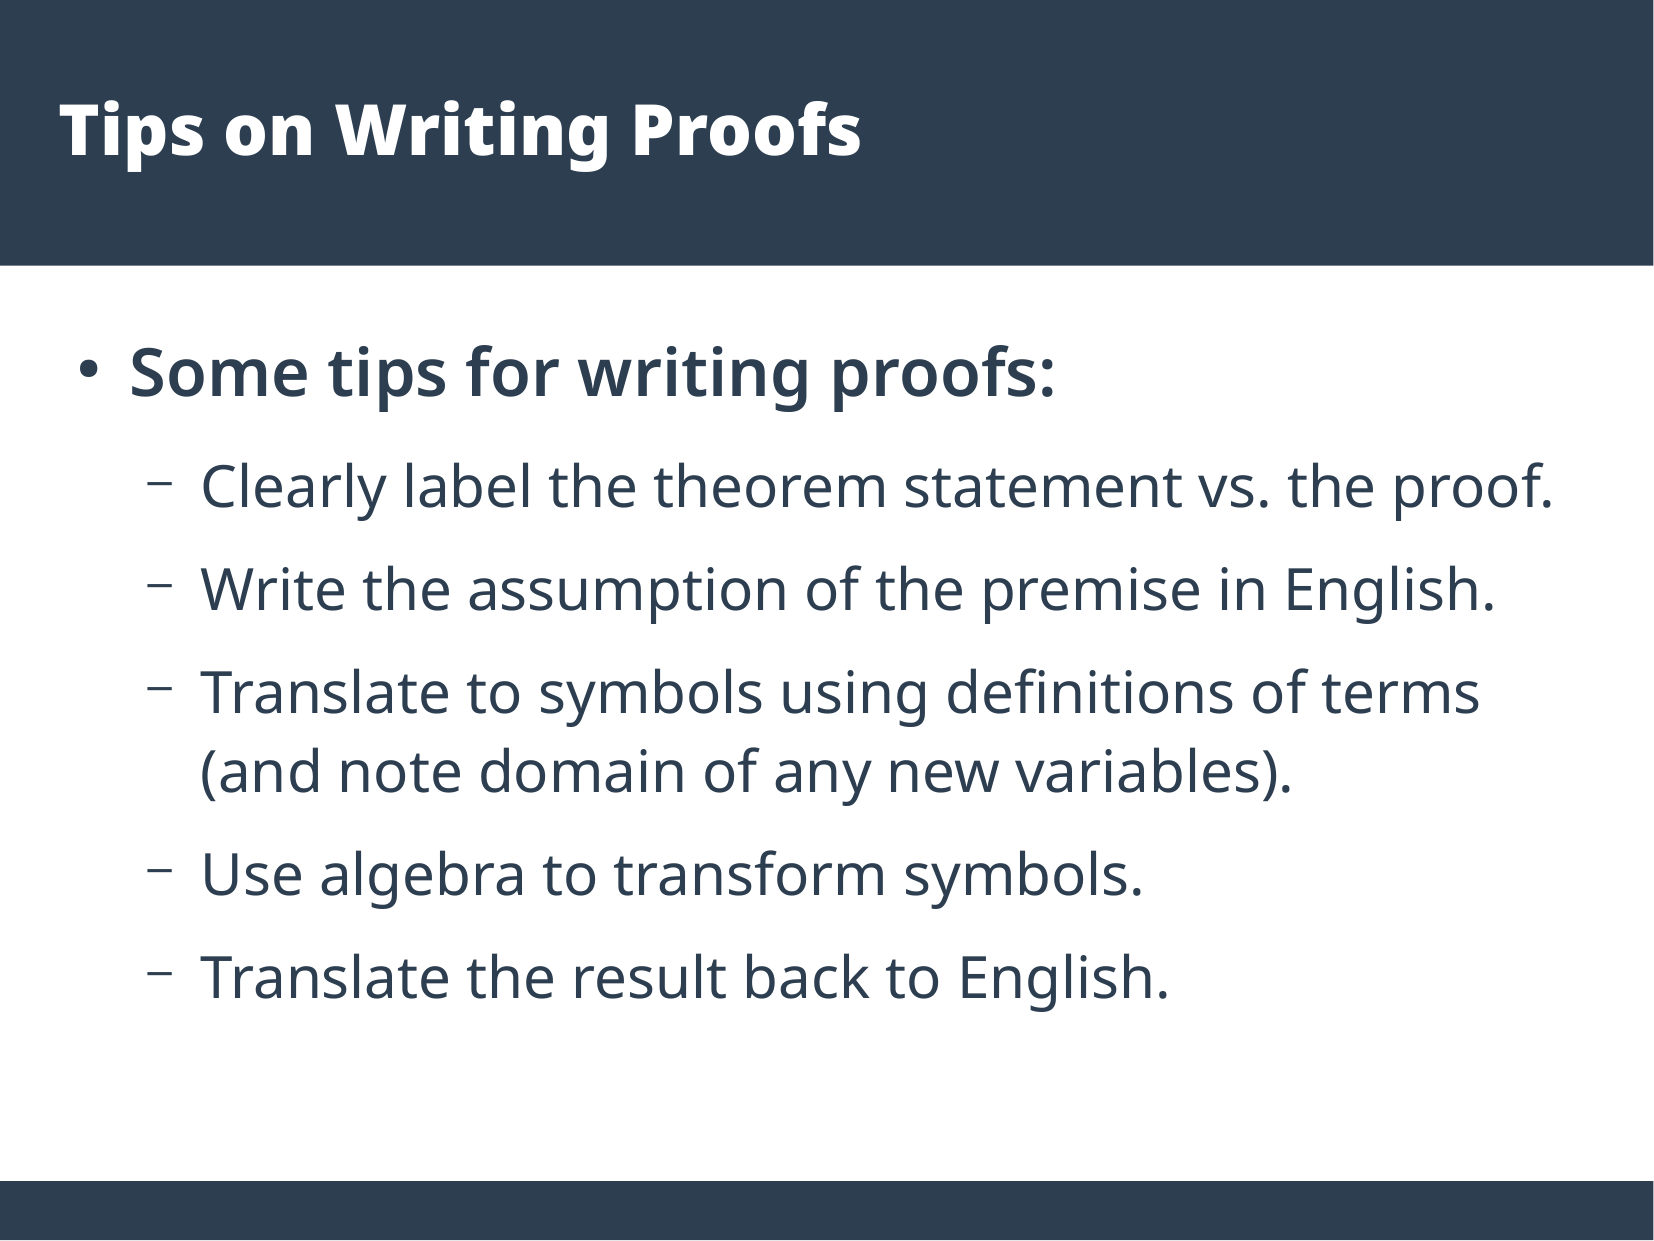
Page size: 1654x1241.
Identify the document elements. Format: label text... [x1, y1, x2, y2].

title Tips on Writing Proofs [59, 49, 1595, 207]
list Some tips for writing proofs: Clearly label the theorem statement vs. the proof. Write the assumption of the premise in English. Translate to symbols using definitions of terms (and note domain of any new variables). Use algebra to transform symbols. Translate the result back to English. [59, 324, 1595, 1051]
